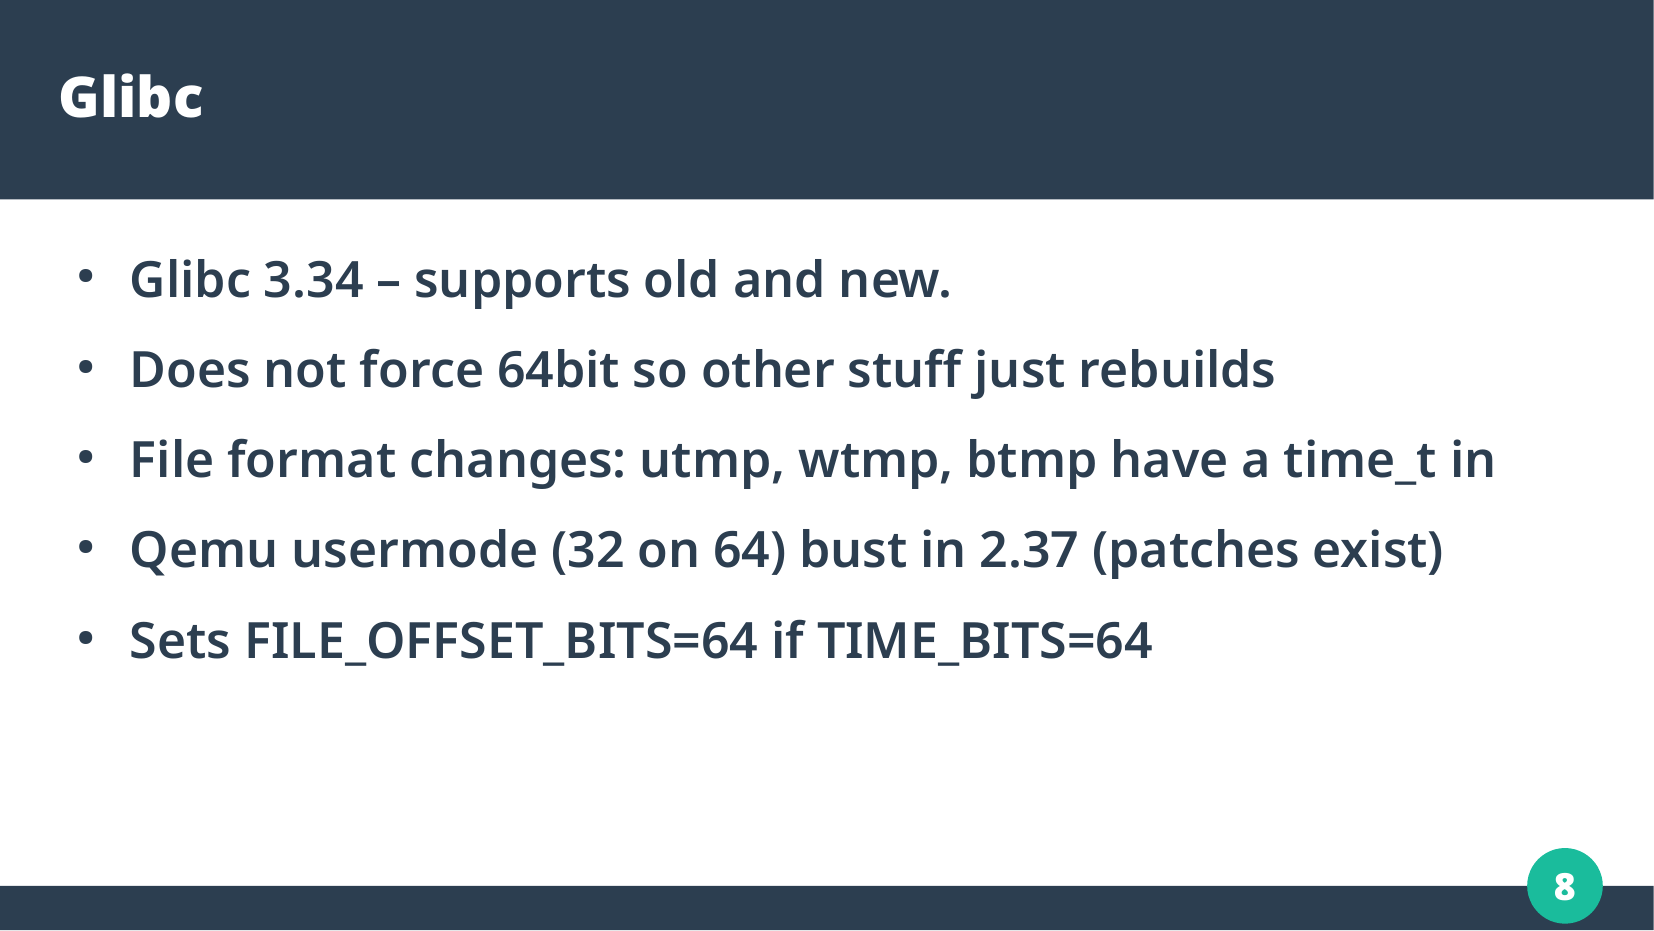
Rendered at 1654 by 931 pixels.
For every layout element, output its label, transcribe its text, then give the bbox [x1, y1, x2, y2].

title Glibc [59, 37, 1595, 155]
list Glibc 3.34 – supports old and new. Does not force 64bit so other stuff just rebuilds File format changes: utmp, wtmp, btmp have a time_t in Qemu usermode (32 on 64) bust in 2.37 (patches exist) Sets FILE_OFFSET_BITS=64 if TIME_BITS=64 [59, 243, 1595, 864]
